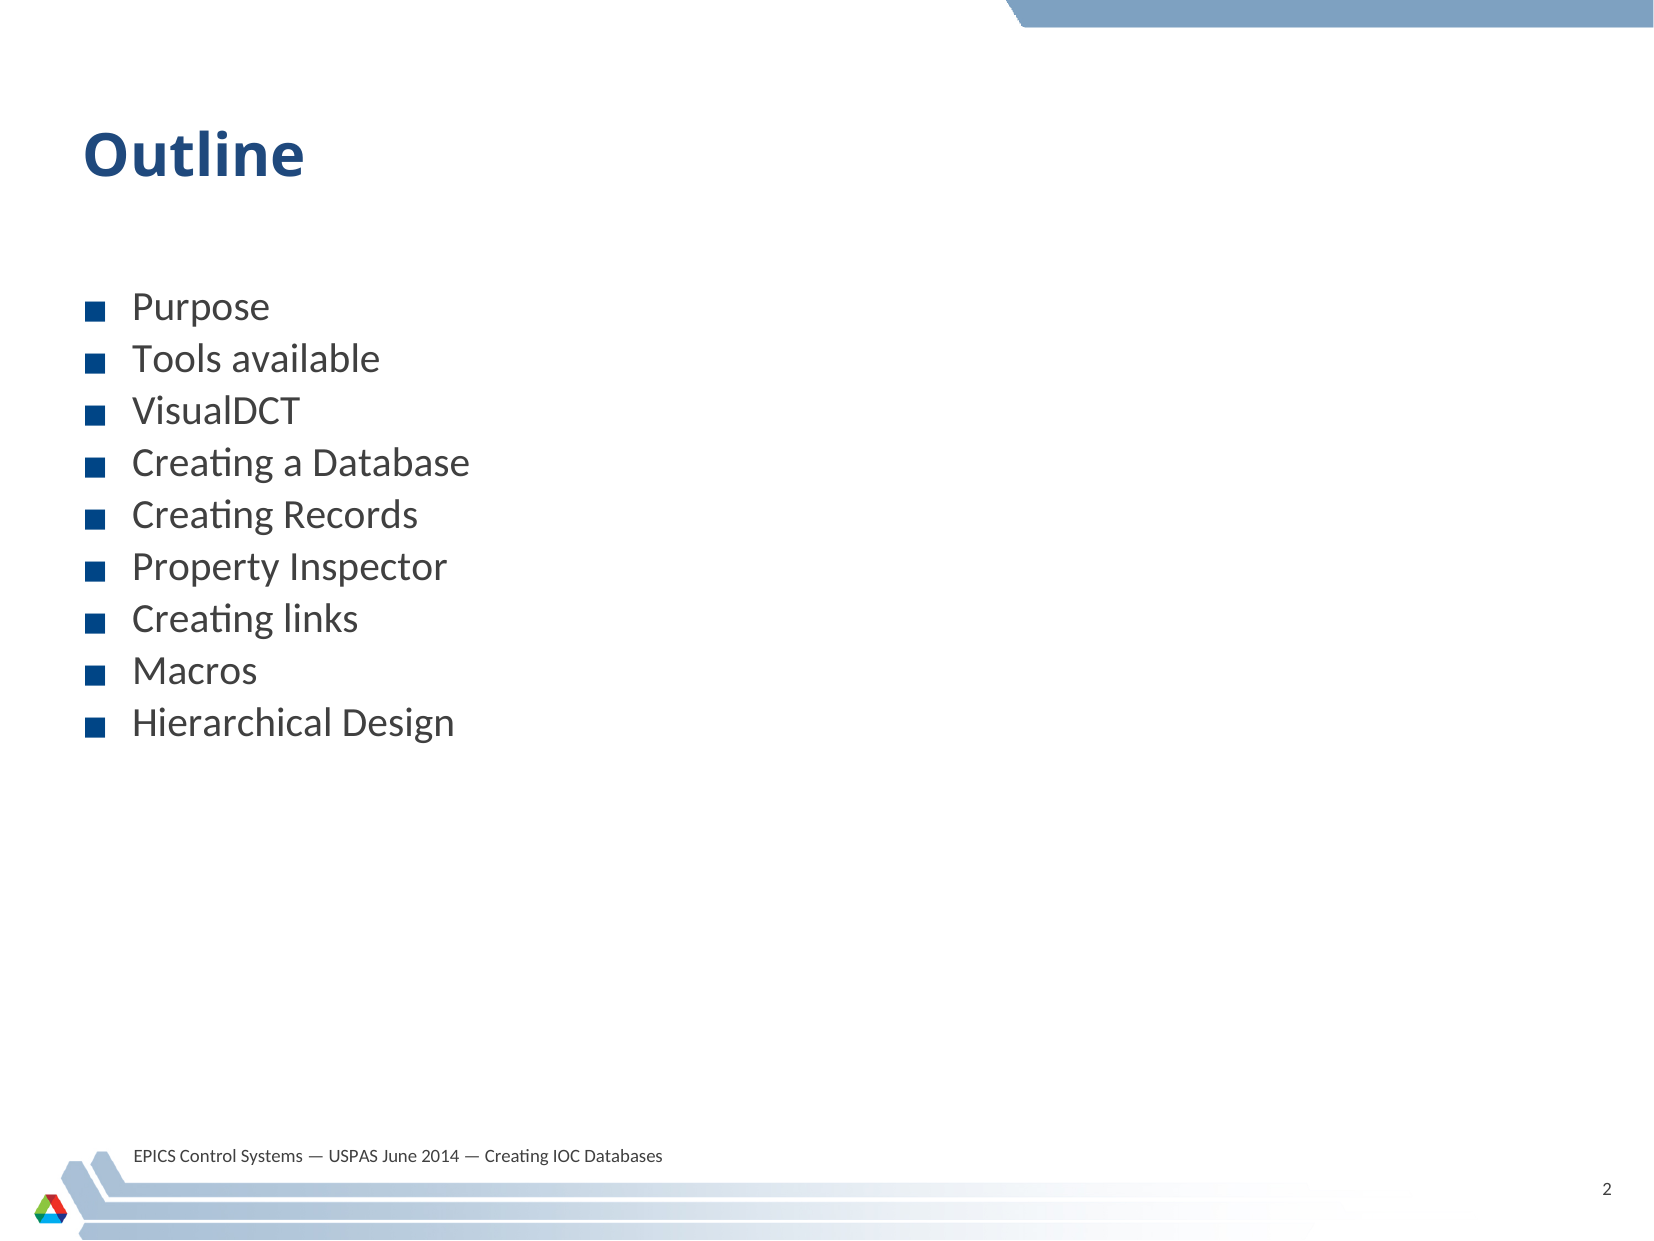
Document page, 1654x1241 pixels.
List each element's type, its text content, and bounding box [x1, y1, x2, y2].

list Purpose Tools available VisualDCT Creating a Database Creating Records Property Inspector Creating links Macros Hierarchical Design [82, 289, 1571, 1108]
picture [0, 1143, 1654, 1240]
title Outline [82, 49, 1571, 257]
picture [0, 0, 1654, 29]
